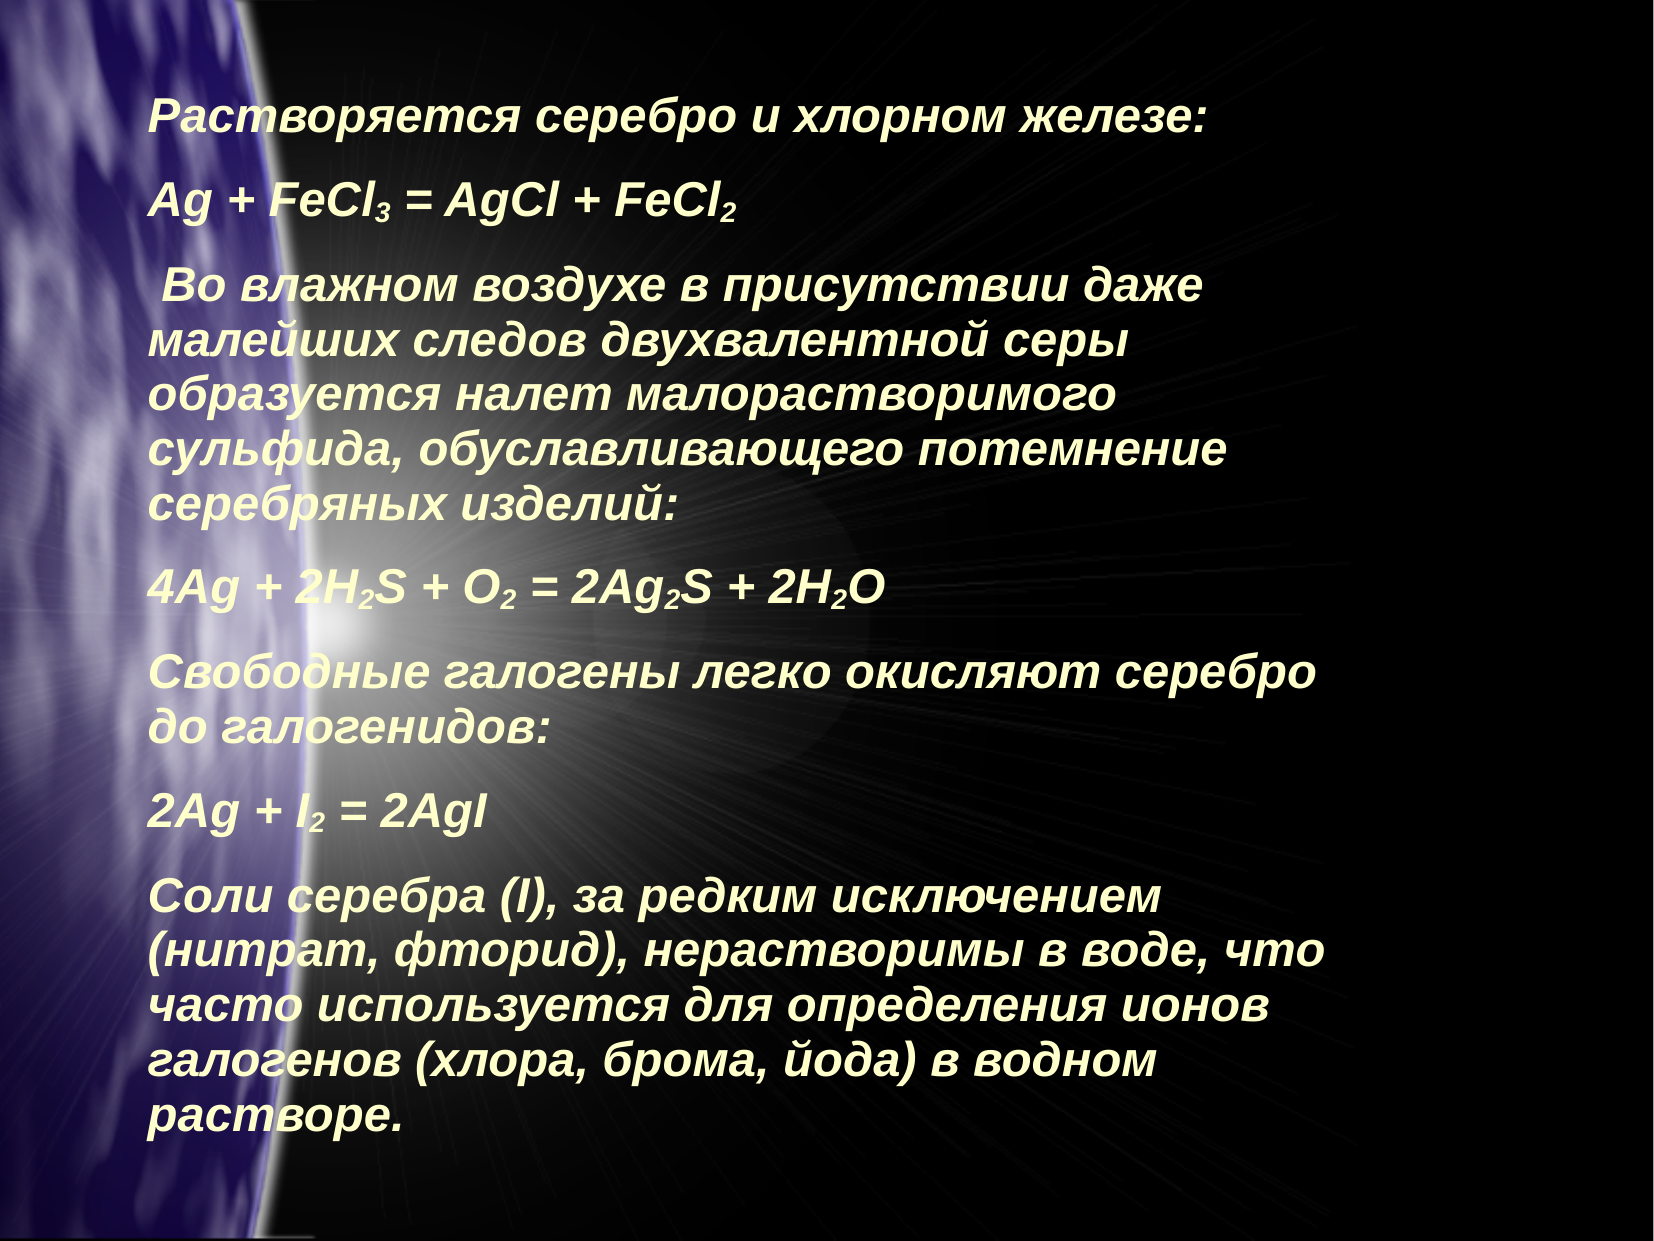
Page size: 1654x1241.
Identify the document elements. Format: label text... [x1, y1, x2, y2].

picture [0, 0, 1654, 1241]
list Растворяется серебро и хлорном железе: Ag + FeCl3 = AgCl + FeCl2 Во влажном воздухе в присутствии даже малейших следов двухвалентной серы образуется налет малорастворимого сульфида, обуславливающего потемнение серебряных изделий: 4Ag + 2H2S + O2 = 2Ag2S + 2H2O Свободные галогены легко окисляют серебро до галогенидов: 2Ag + I2 = 2AgI Соли серебра (I), за редким исключением (нитрат, фторид), нерастворимы в воде, что часто используется для определения ионов галогенов (хлора, брома, йода) в водном растворе. [147, 88, 1388, 1152]
